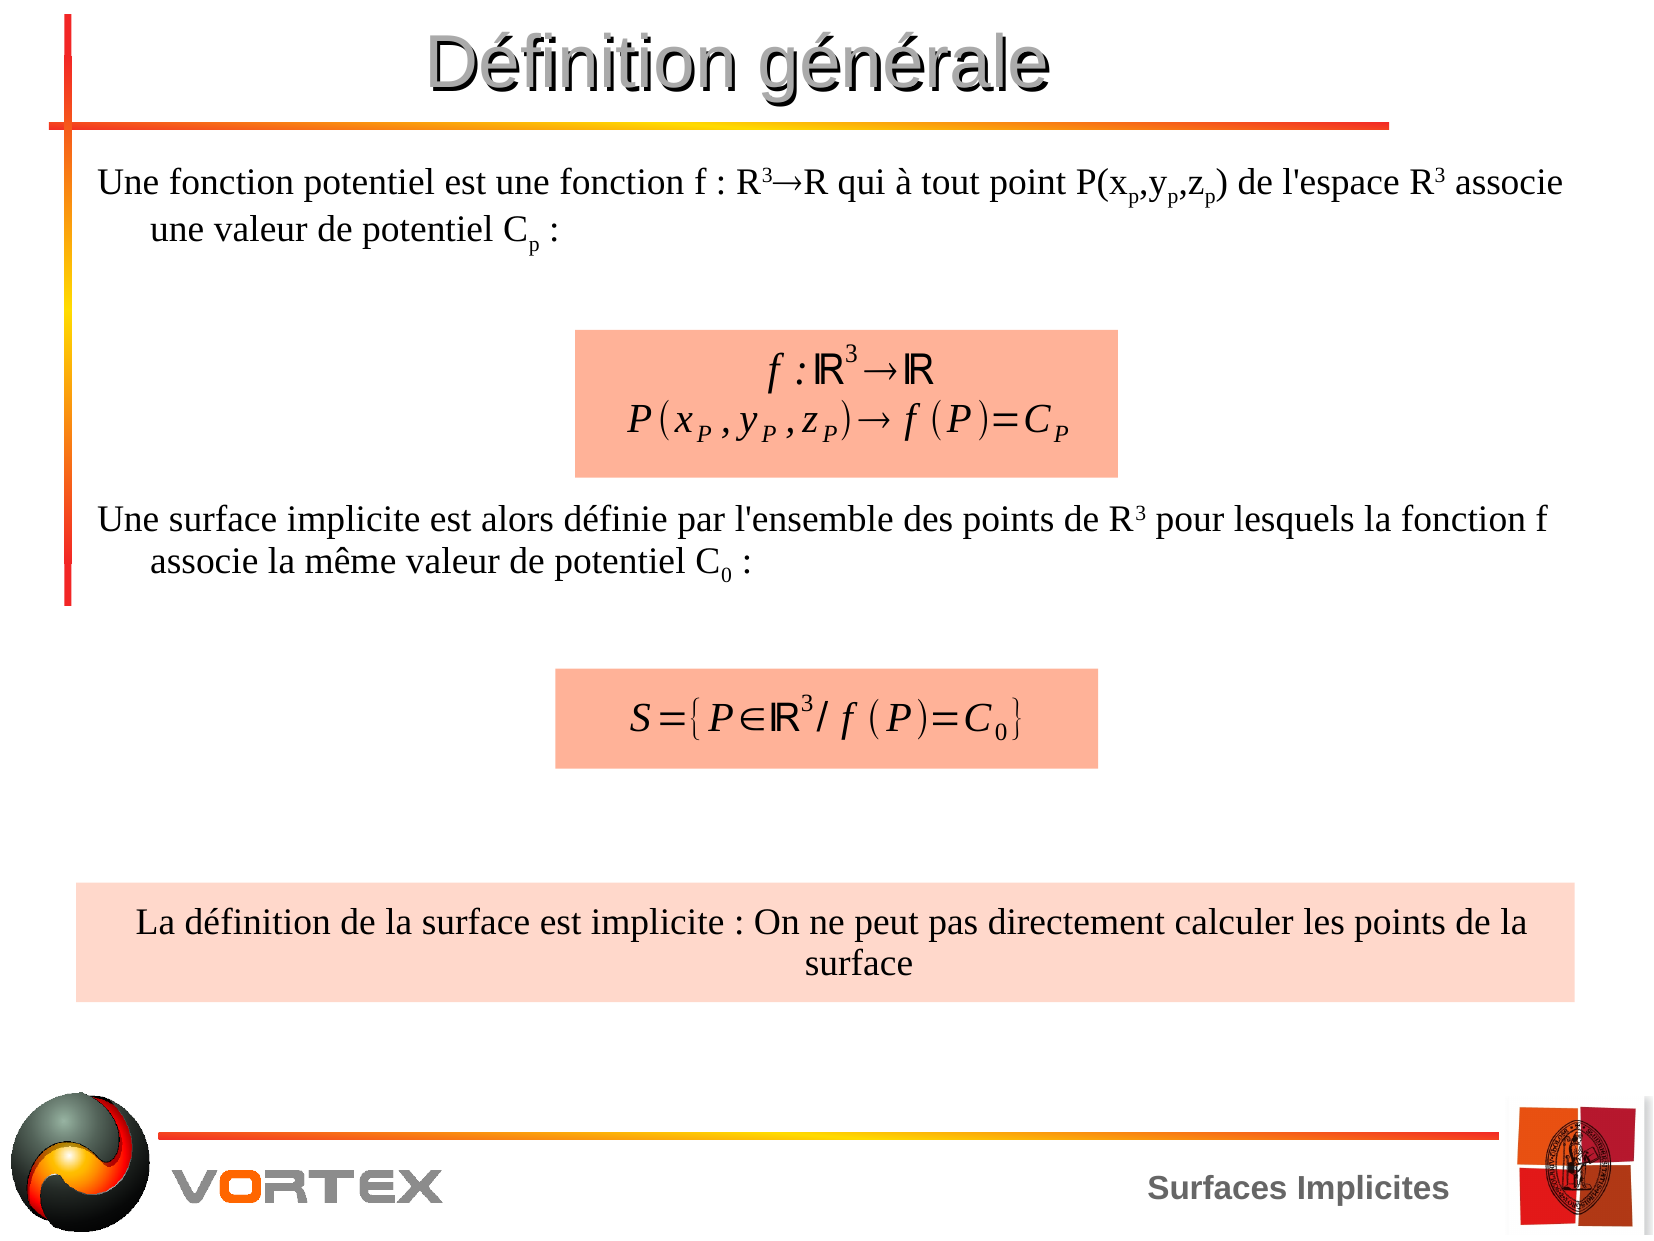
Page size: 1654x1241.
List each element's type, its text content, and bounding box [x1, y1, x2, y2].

chart [617, 396, 1077, 449]
title Définition générale [82, 4, 1392, 120]
list Une fonction potentiel est une fonction f : R3R qui à tout point P(xp,yp,zp) de l'espace R3 associe une valeur de potentiel Cp : Une surface implicite est alors définie par l'ensemble des points de R3 pour lesquels la fonction f associe la même valeur de potentiel C0 : La définition de la surface est implicite : On ne peut pas directement calculer les points de la surface [79, 160, 1569, 1103]
picture [1505, 1096, 1653, 1235]
chart [751, 337, 942, 394]
chart [621, 688, 1033, 747]
text_box [1569, 882, 1575, 1003]
picture [11, 1092, 443, 1232]
